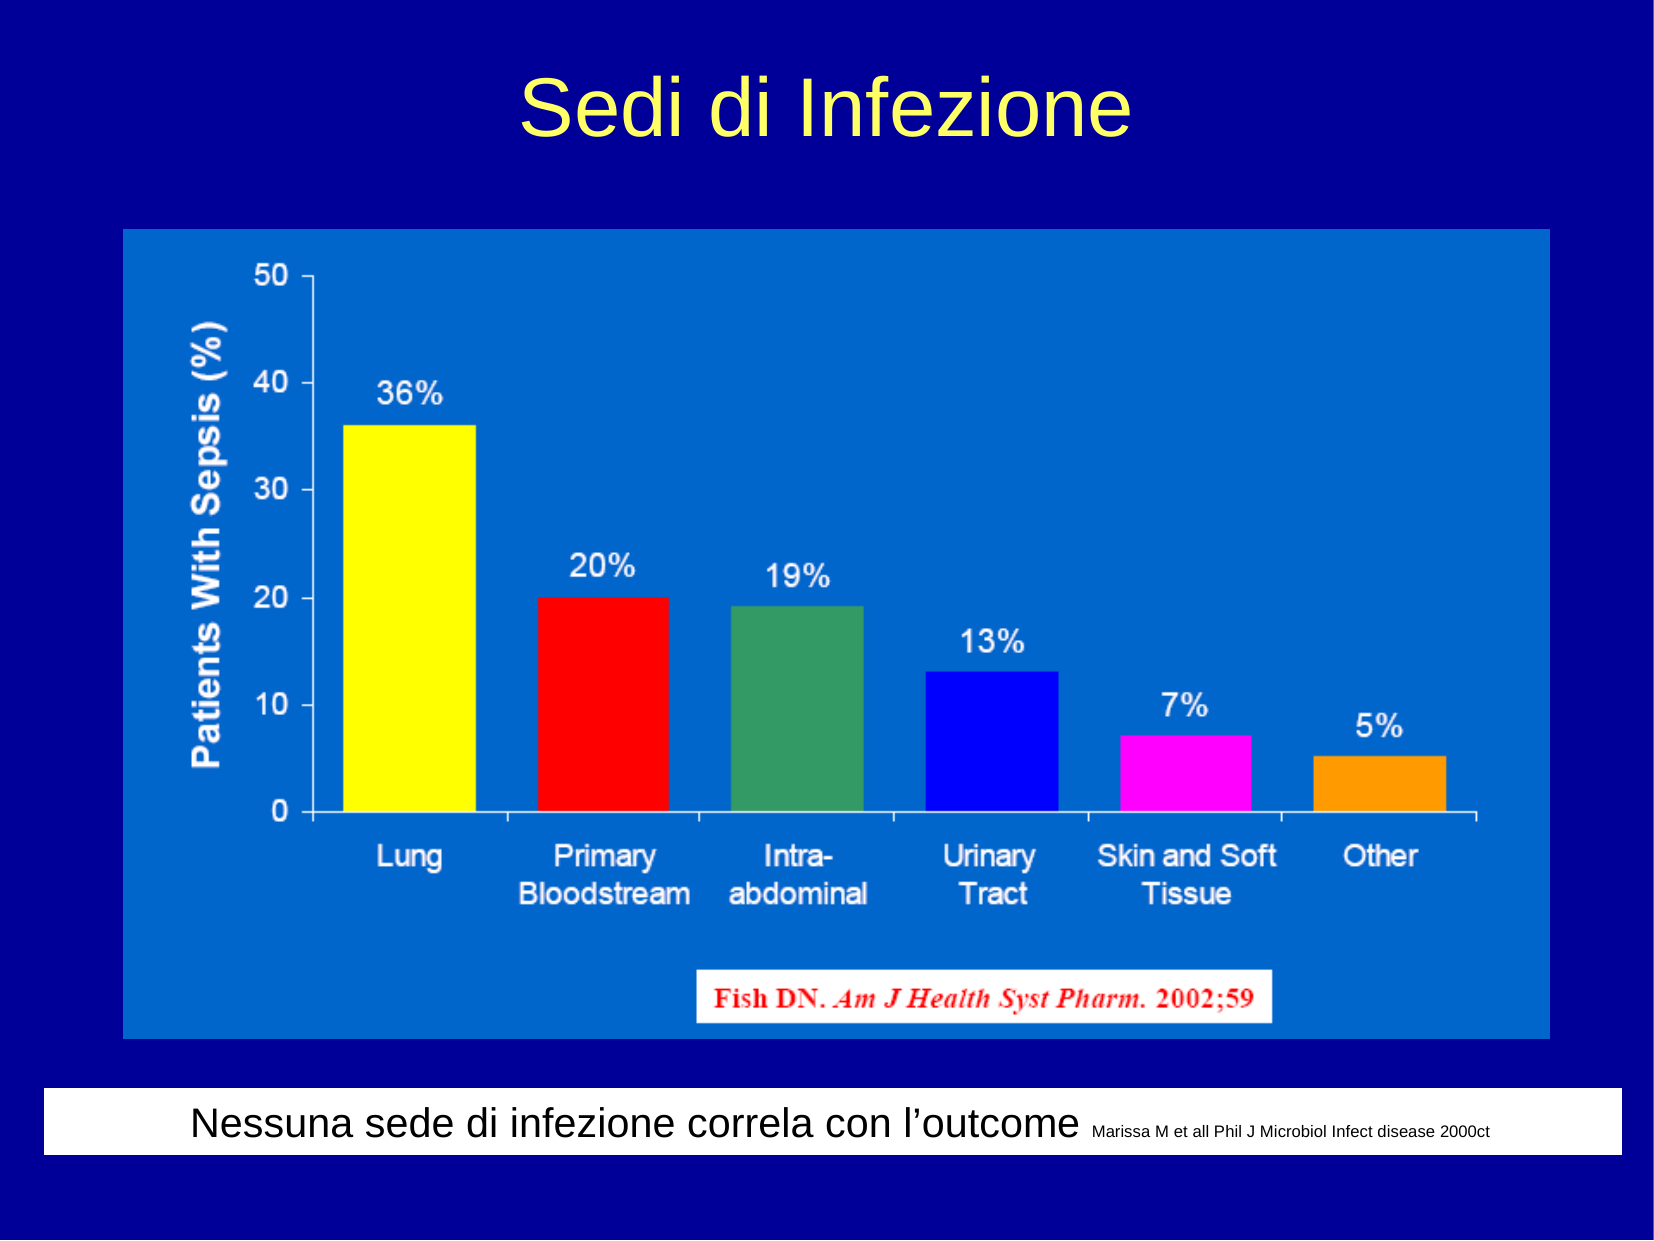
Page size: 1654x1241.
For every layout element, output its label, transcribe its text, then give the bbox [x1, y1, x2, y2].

title Sedi di Infezione [82, 34, 1571, 272]
picture [123, 229, 1550, 1039]
text_box Nessuna sede di infezione correla con l’outcome Marissa M et all Phil J Microbiol Infect disease 2000ct [45, 1088, 1622, 1154]
